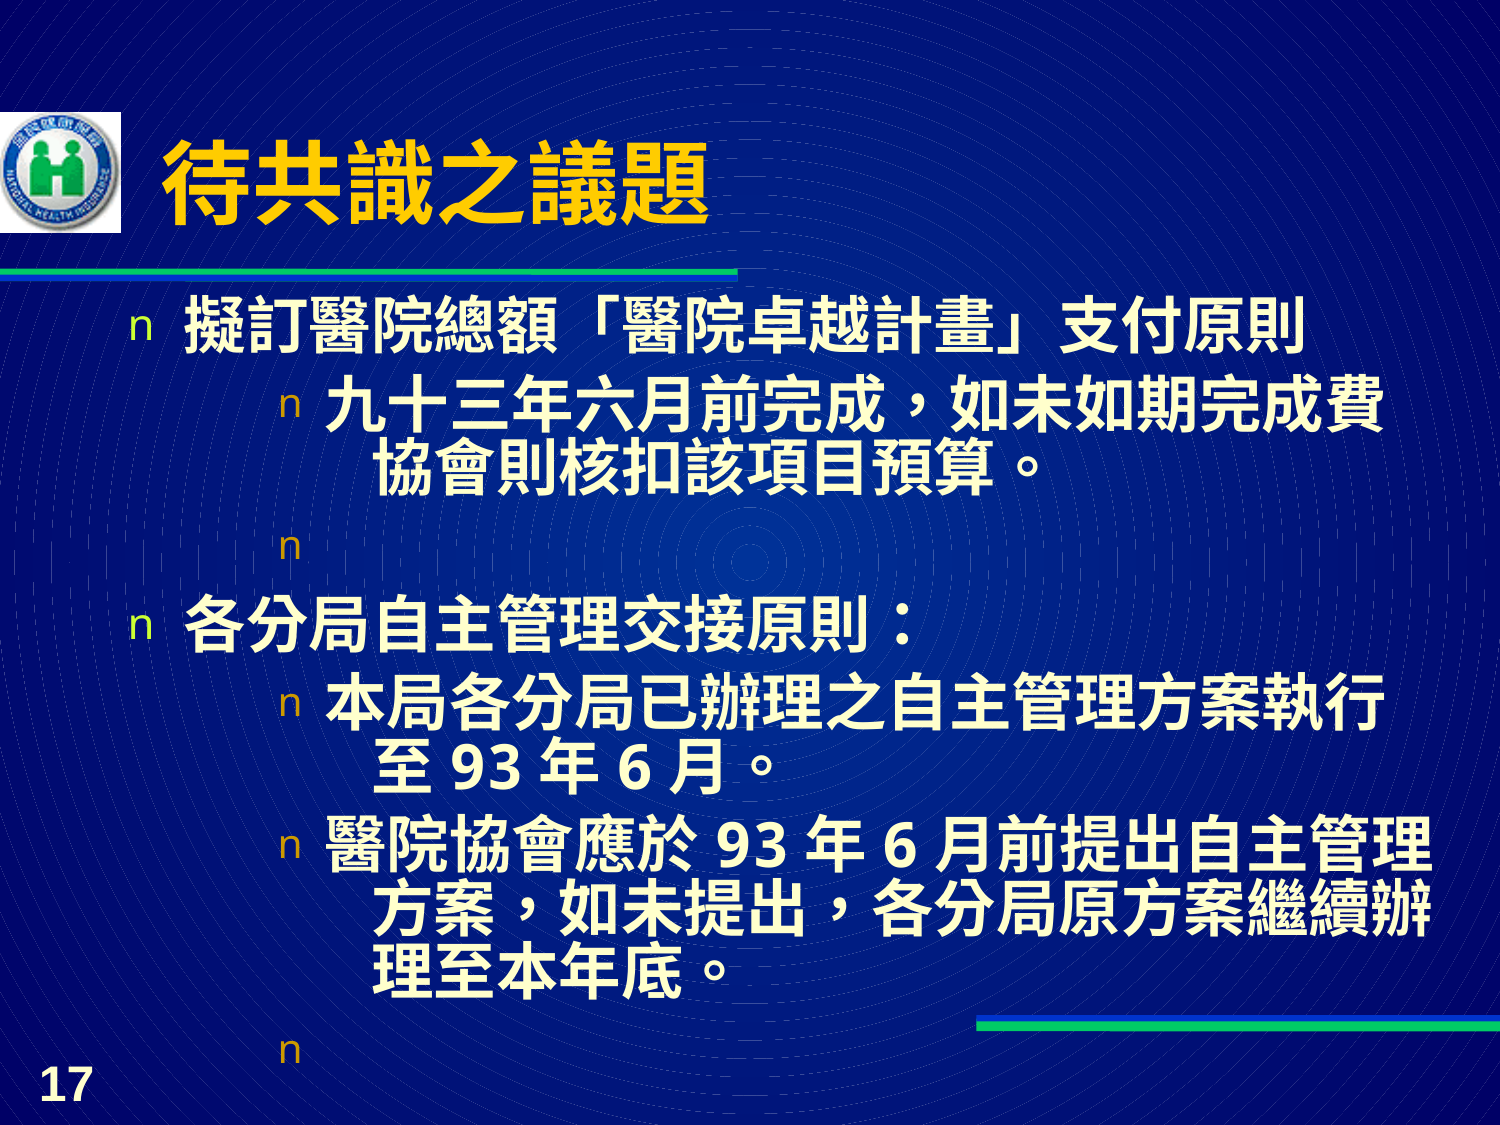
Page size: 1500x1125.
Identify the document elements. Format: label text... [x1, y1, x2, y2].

text_box [23, 1043, 337, 1119]
title 待共識之議題 [145, 118, 1438, 244]
list 擬訂醫院總額「醫院卓越計畫」支付原則 九十三年六月前完成，如未如期完成費協會則核扣該項目預算。 各分局自主管理交接原則： 本局各分局已辦理之自主管理方案執行至93年6月。 醫院協會應於93年6月前提出自主管理方案，如未提出，各分局原方案繼續辦理至本年底。 [112, 290, 1450, 1022]
